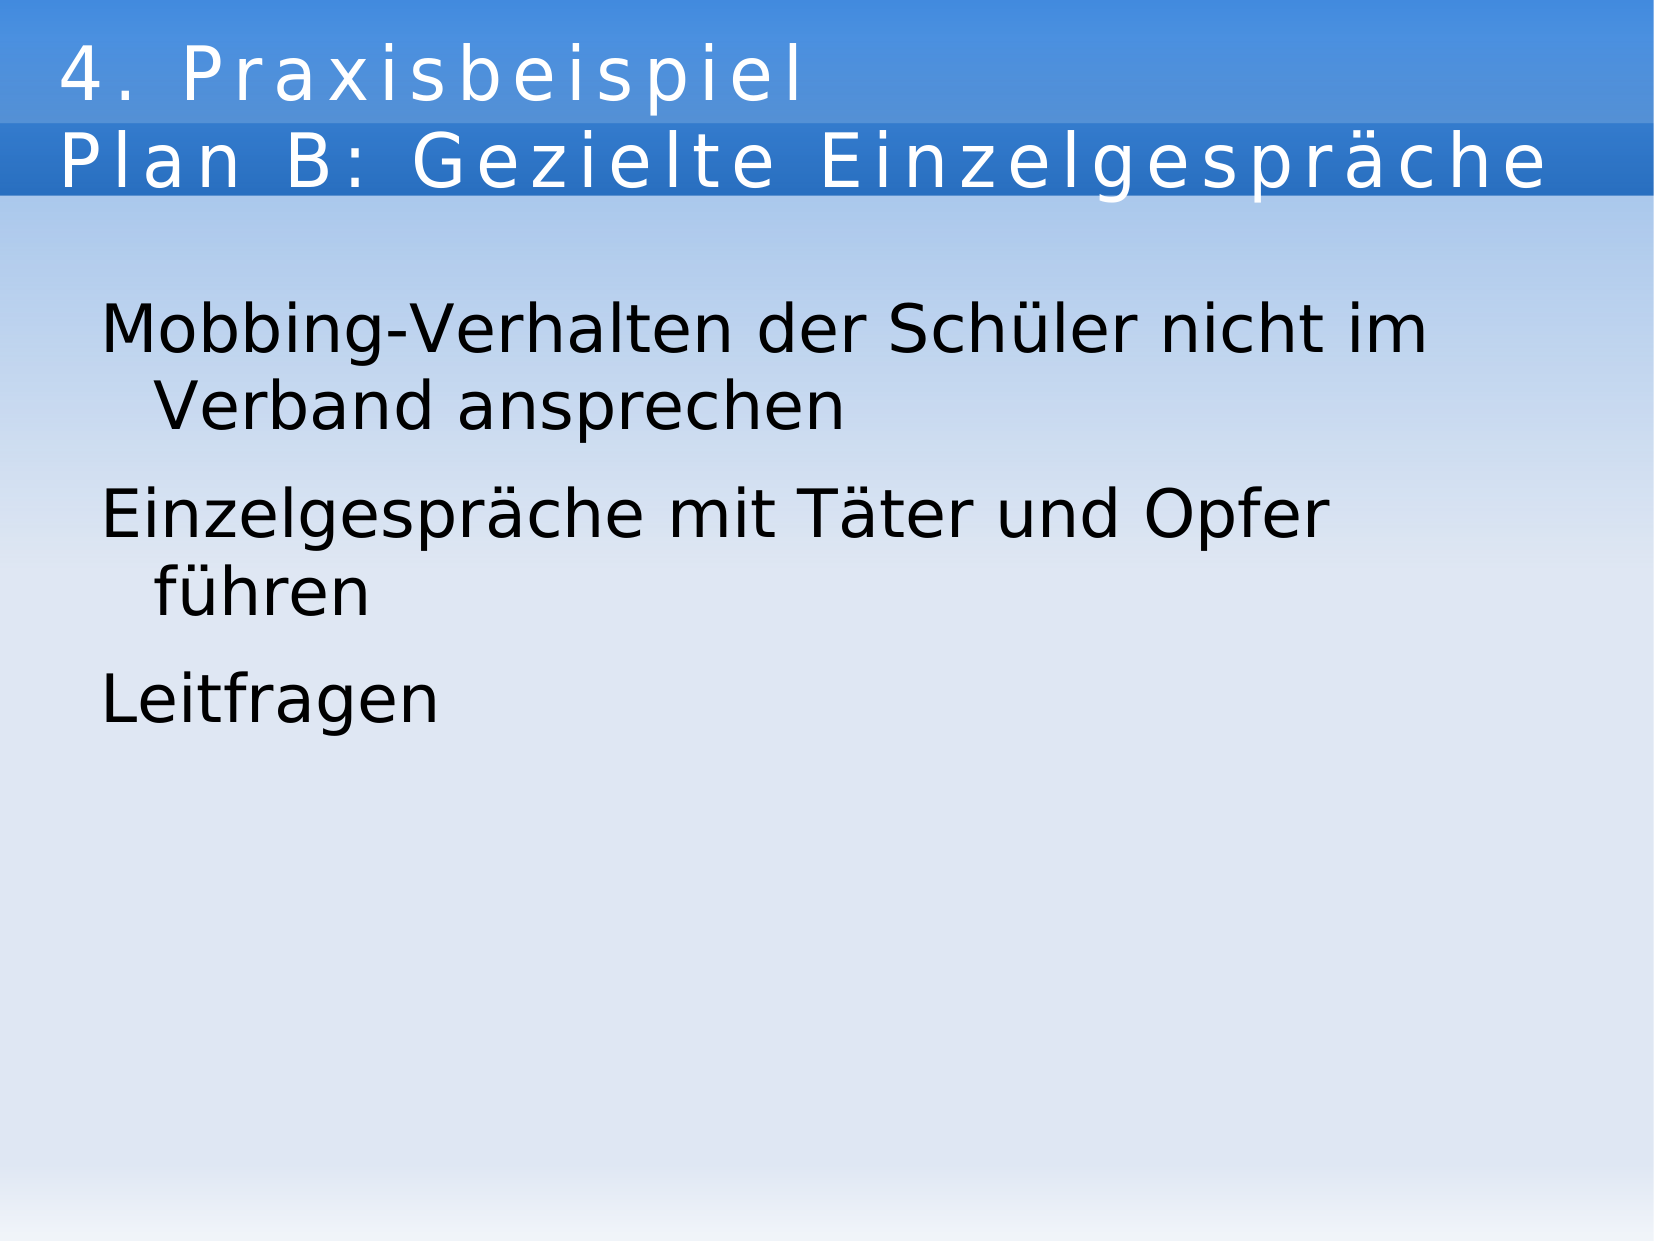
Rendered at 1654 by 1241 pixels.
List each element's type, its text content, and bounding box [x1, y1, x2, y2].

title 4. Praxisbeispiel Plan B: Gezielte Einzelgespräche [59, 29, 1654, 207]
picture [0, 0, 1654, 1241]
list Mobbing-Verhalten der Schüler nicht im Verband ansprechen Einzelgespräche mit Täter und Opfer führen Leitfragen [82, 290, 1571, 1109]
